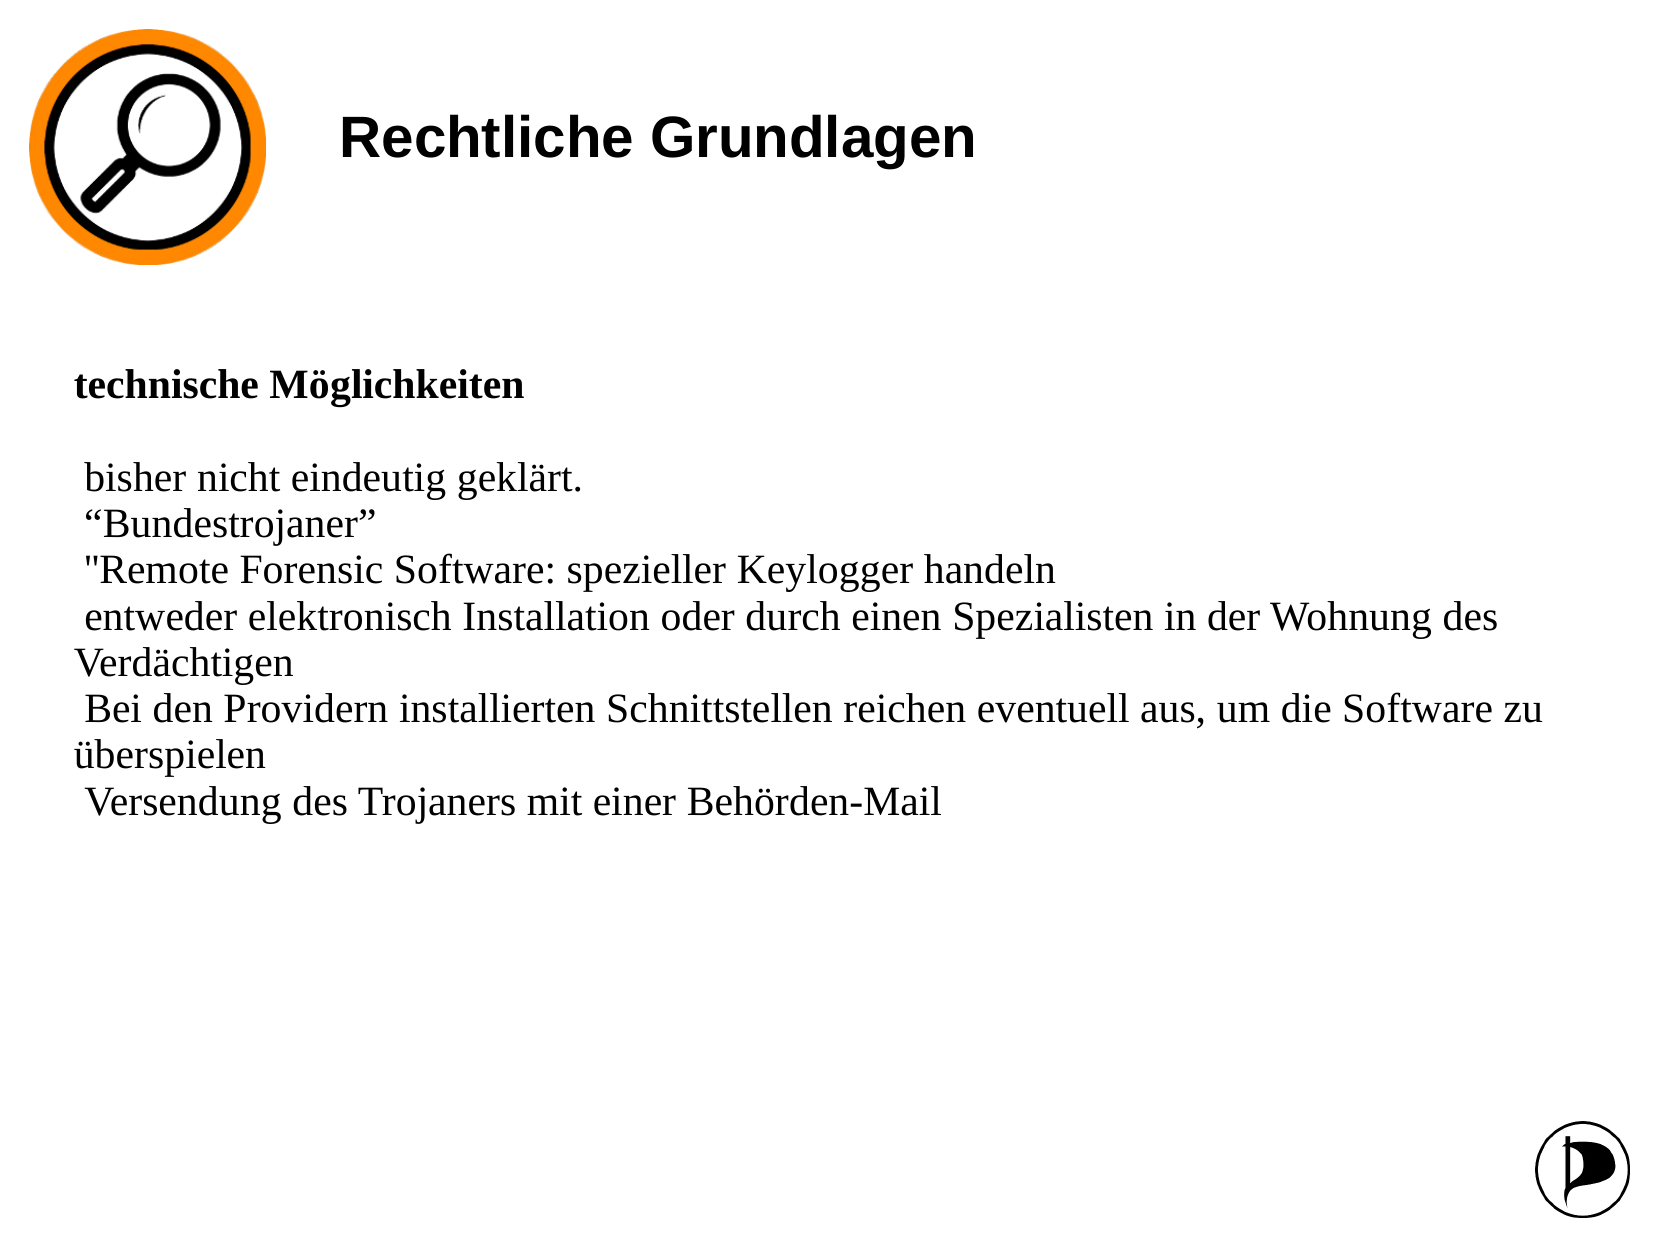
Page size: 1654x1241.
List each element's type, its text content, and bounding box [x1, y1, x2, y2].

text_box technische Möglichkeiten bisher nicht eindeutig geklärt. “Bundestrojaner” ''Remote Forensic Software: spezieller Keylogger handeln entweder elektronisch Installation oder durch einen Spezialisten in der Wohnung des Verdächtigen Bei den Providern installierten Schnittstellen reichen eventuell aus, um die Software zu überspielen Versendung des Trojaners mit einer Behörden-Mail [59, 354, 1595, 925]
text_box Rechtliche Grundlagen [324, 97, 1654, 178]
picture [1535, 1121, 1630, 1218]
picture [29, 29, 266, 265]
